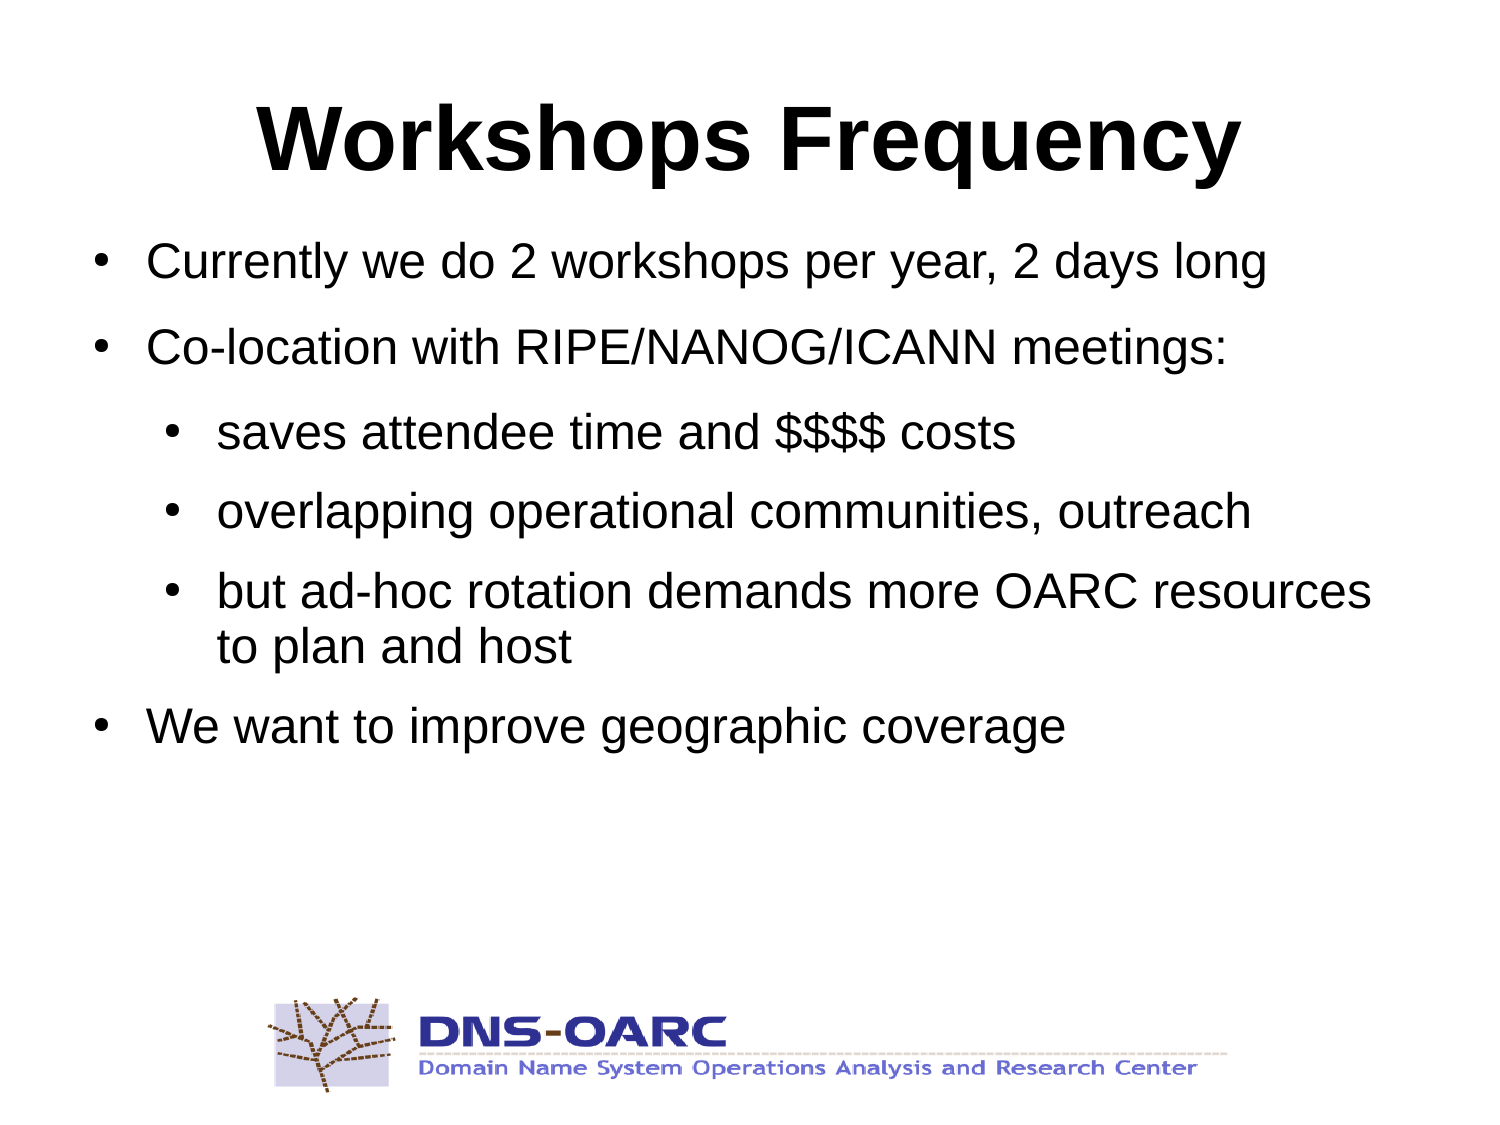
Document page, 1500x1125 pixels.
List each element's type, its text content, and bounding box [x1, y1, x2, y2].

title Workshops Frequency [75, 44, 1425, 233]
list Currently we do 2 workshops per year, 2 days long Co-location with RIPE/NANOG/ICANN meetings: saves attendee time and $$$$ costs overlapping operational communities, outreach but ad-hoc rotation demands more OARC resources to plan and host We want to improve geographic coverage [75, 233, 1425, 887]
picture [214, 991, 1259, 1099]
